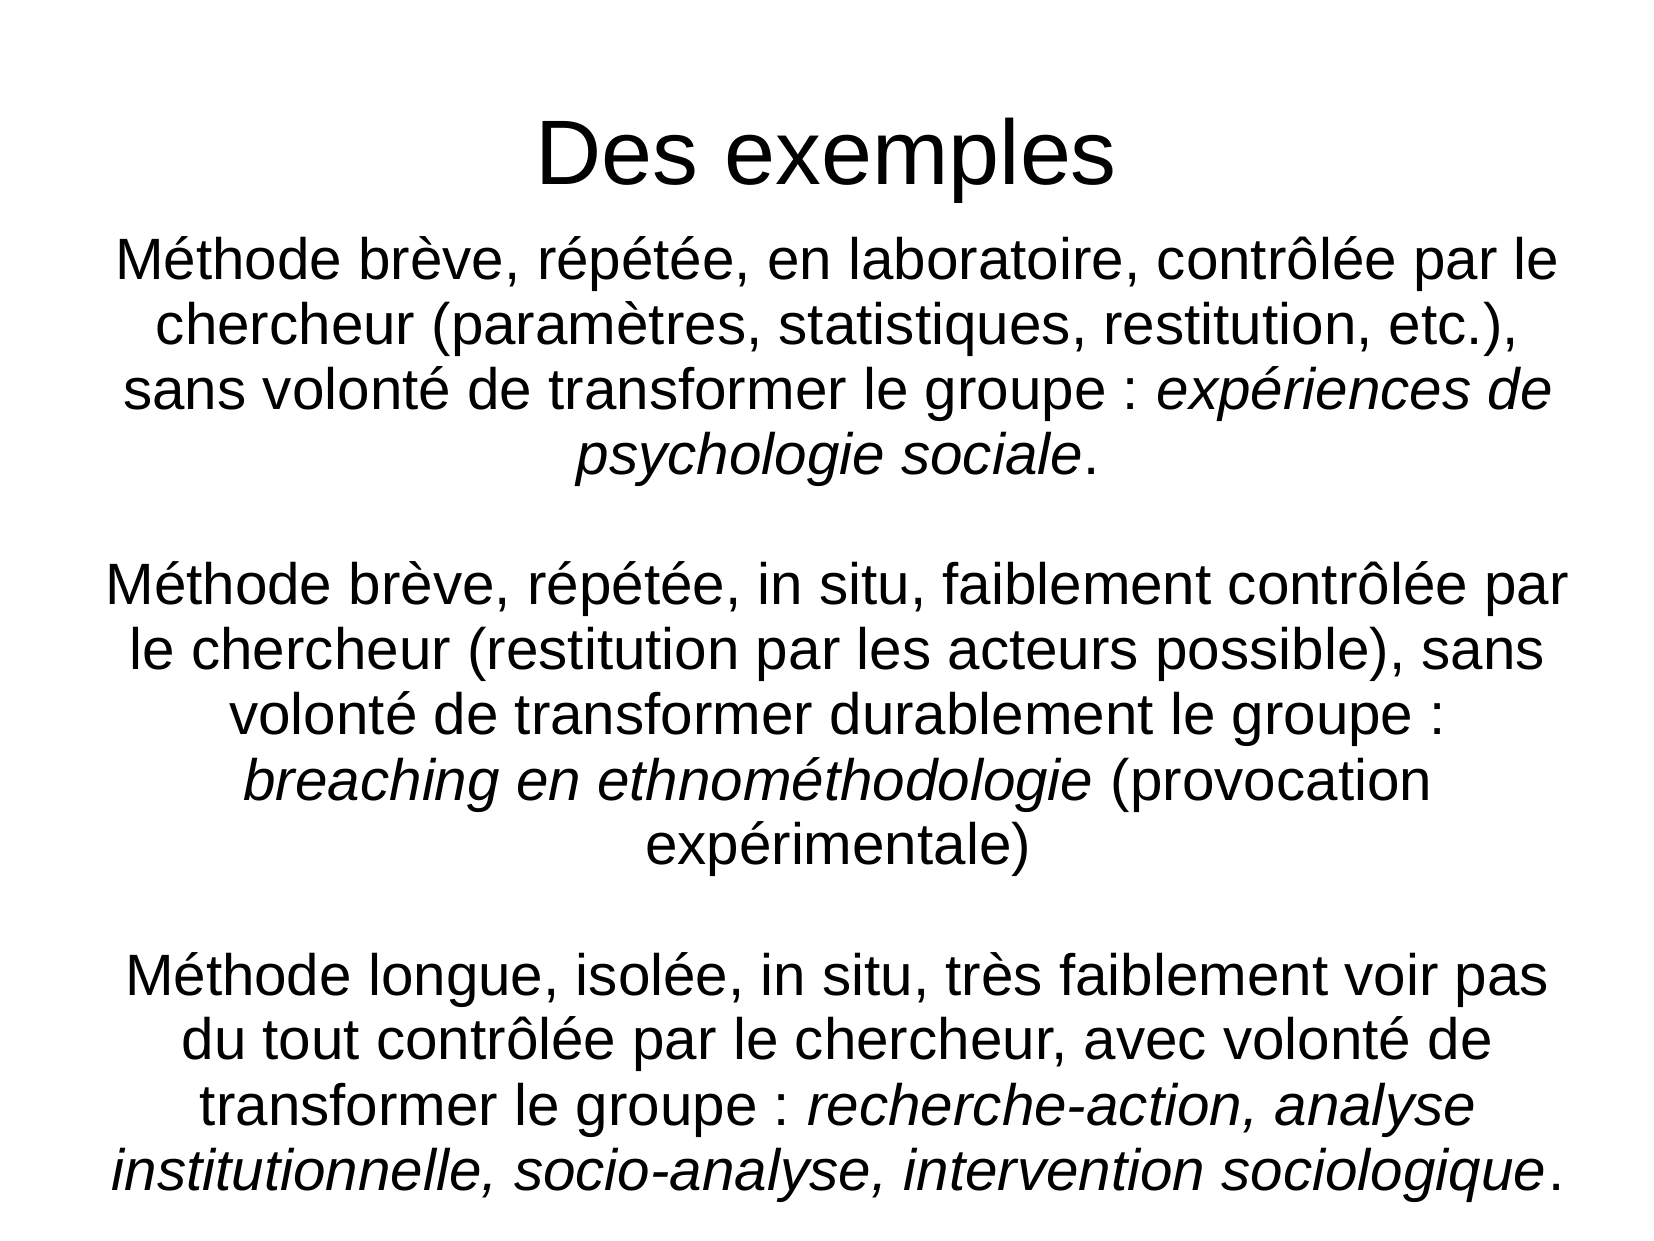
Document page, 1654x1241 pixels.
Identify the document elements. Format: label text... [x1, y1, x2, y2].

subtitle Méthode brève, répétée, en laboratoire, contrôlée par le chercheur (paramètres, statistiques, restitution, etc.), sans volonté de transformer le groupe : expériences de psychologie sociale. Méthode brève, répétée, in situ, faiblement contrôlée par le chercheur (restitution par les acteurs possible), sans volonté de transformer durablement le groupe : breaching en ethnométhodologie (provocation expérimentale) Méthode longue, isolée, in situ, très faiblement voir pas du tout contrôlée par le chercheur, avec volonté de transformer le groupe : recherche-action, analyse institutionnelle, socio-analyse, intervention sociologique. [94, 226, 1583, 1203]
title Des exemples [82, 56, 1571, 250]
